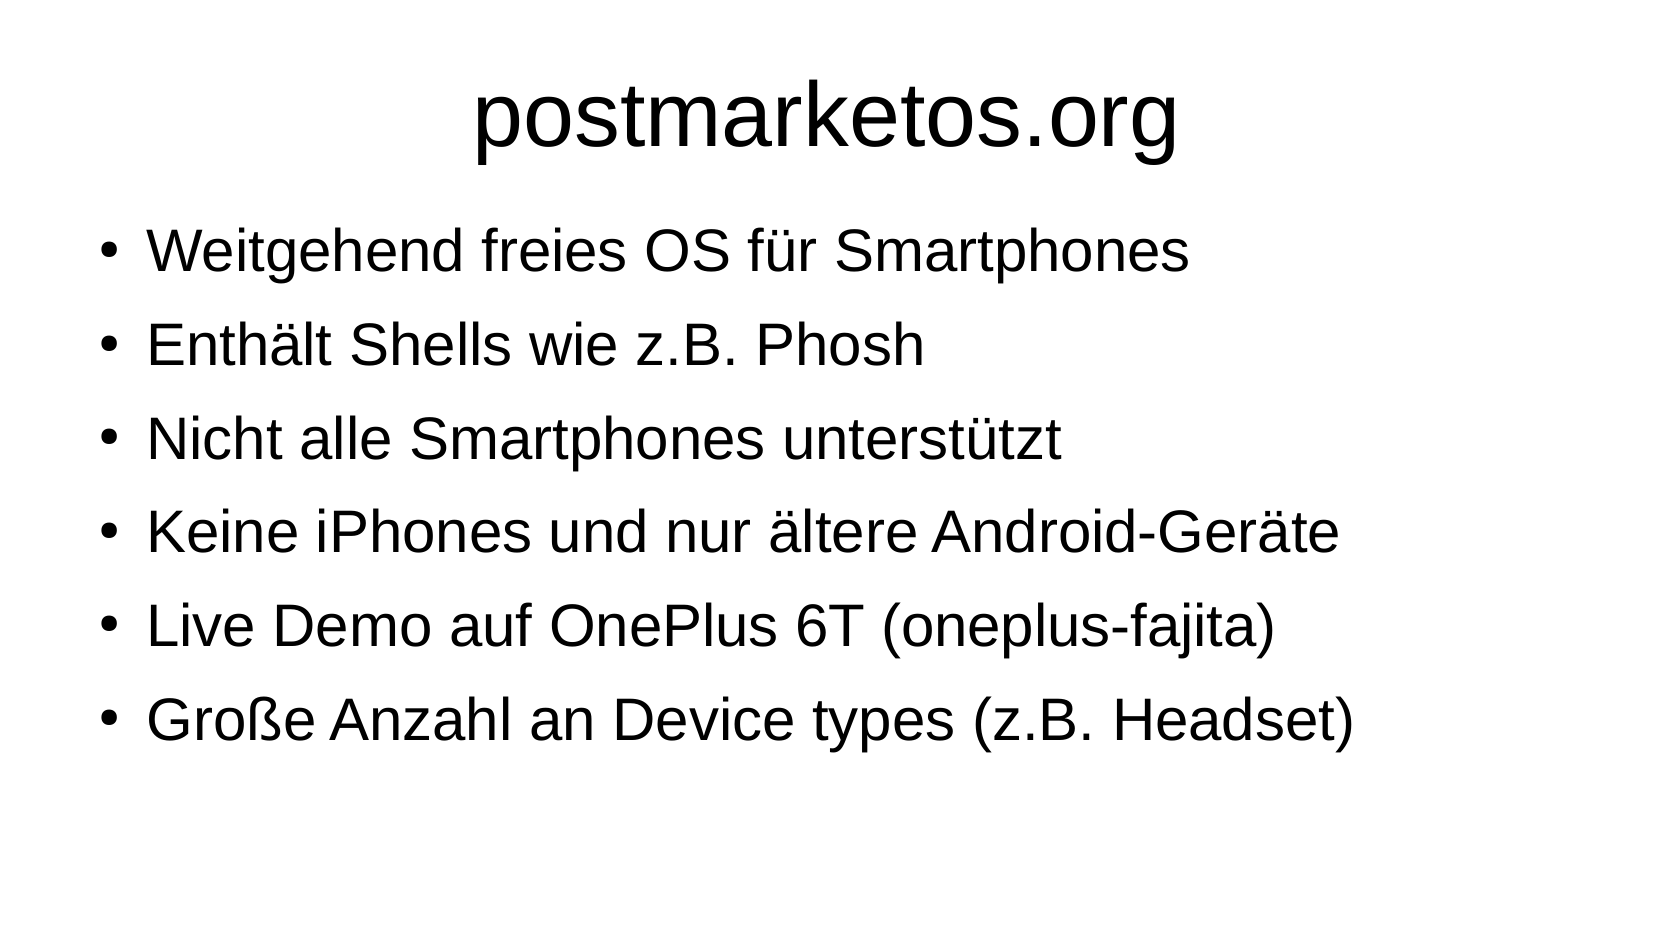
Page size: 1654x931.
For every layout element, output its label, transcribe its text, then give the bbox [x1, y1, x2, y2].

list Weitgehend freies OS für Smartphones Enthält Shells wie z.B. Phosh Nicht alle Smartphones unterstützt Keine iPhones und nur ältere Android-Geräte Live Demo auf OnePlus 6T (oneplus-fajita) Große Anzahl an Device types (z.B. Headset) [82, 217, 1571, 758]
title postmarketos.org [82, 37, 1571, 193]
